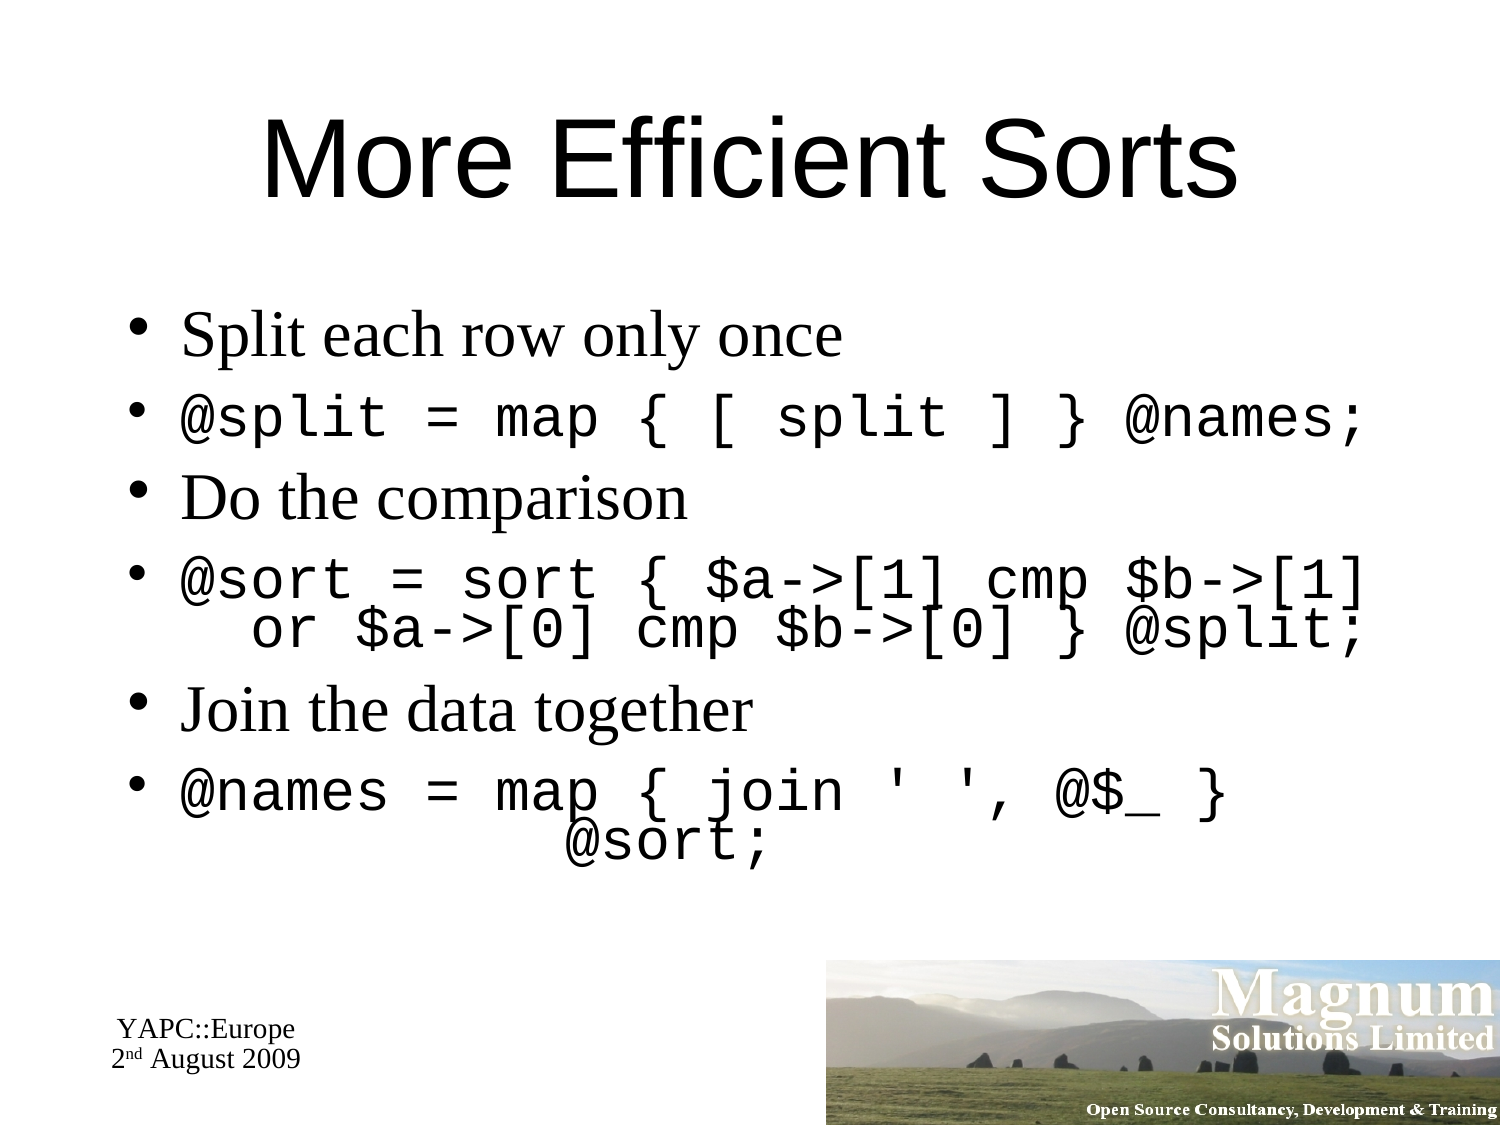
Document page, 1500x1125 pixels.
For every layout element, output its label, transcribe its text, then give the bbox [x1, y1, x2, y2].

list Split each row only once @split = map { [ split ] } @names; Do the comparison @sort = sort { $a->[1] cmp $b->[1] or $a->[0] cmp $b->[0] } @split; Join the data together @names = map { join ' ', @$_ } @sort; [110, 312, 1391, 889]
title More Efficient Sorts [110, 26, 1391, 288]
picture [826, 960, 1500, 1125]
